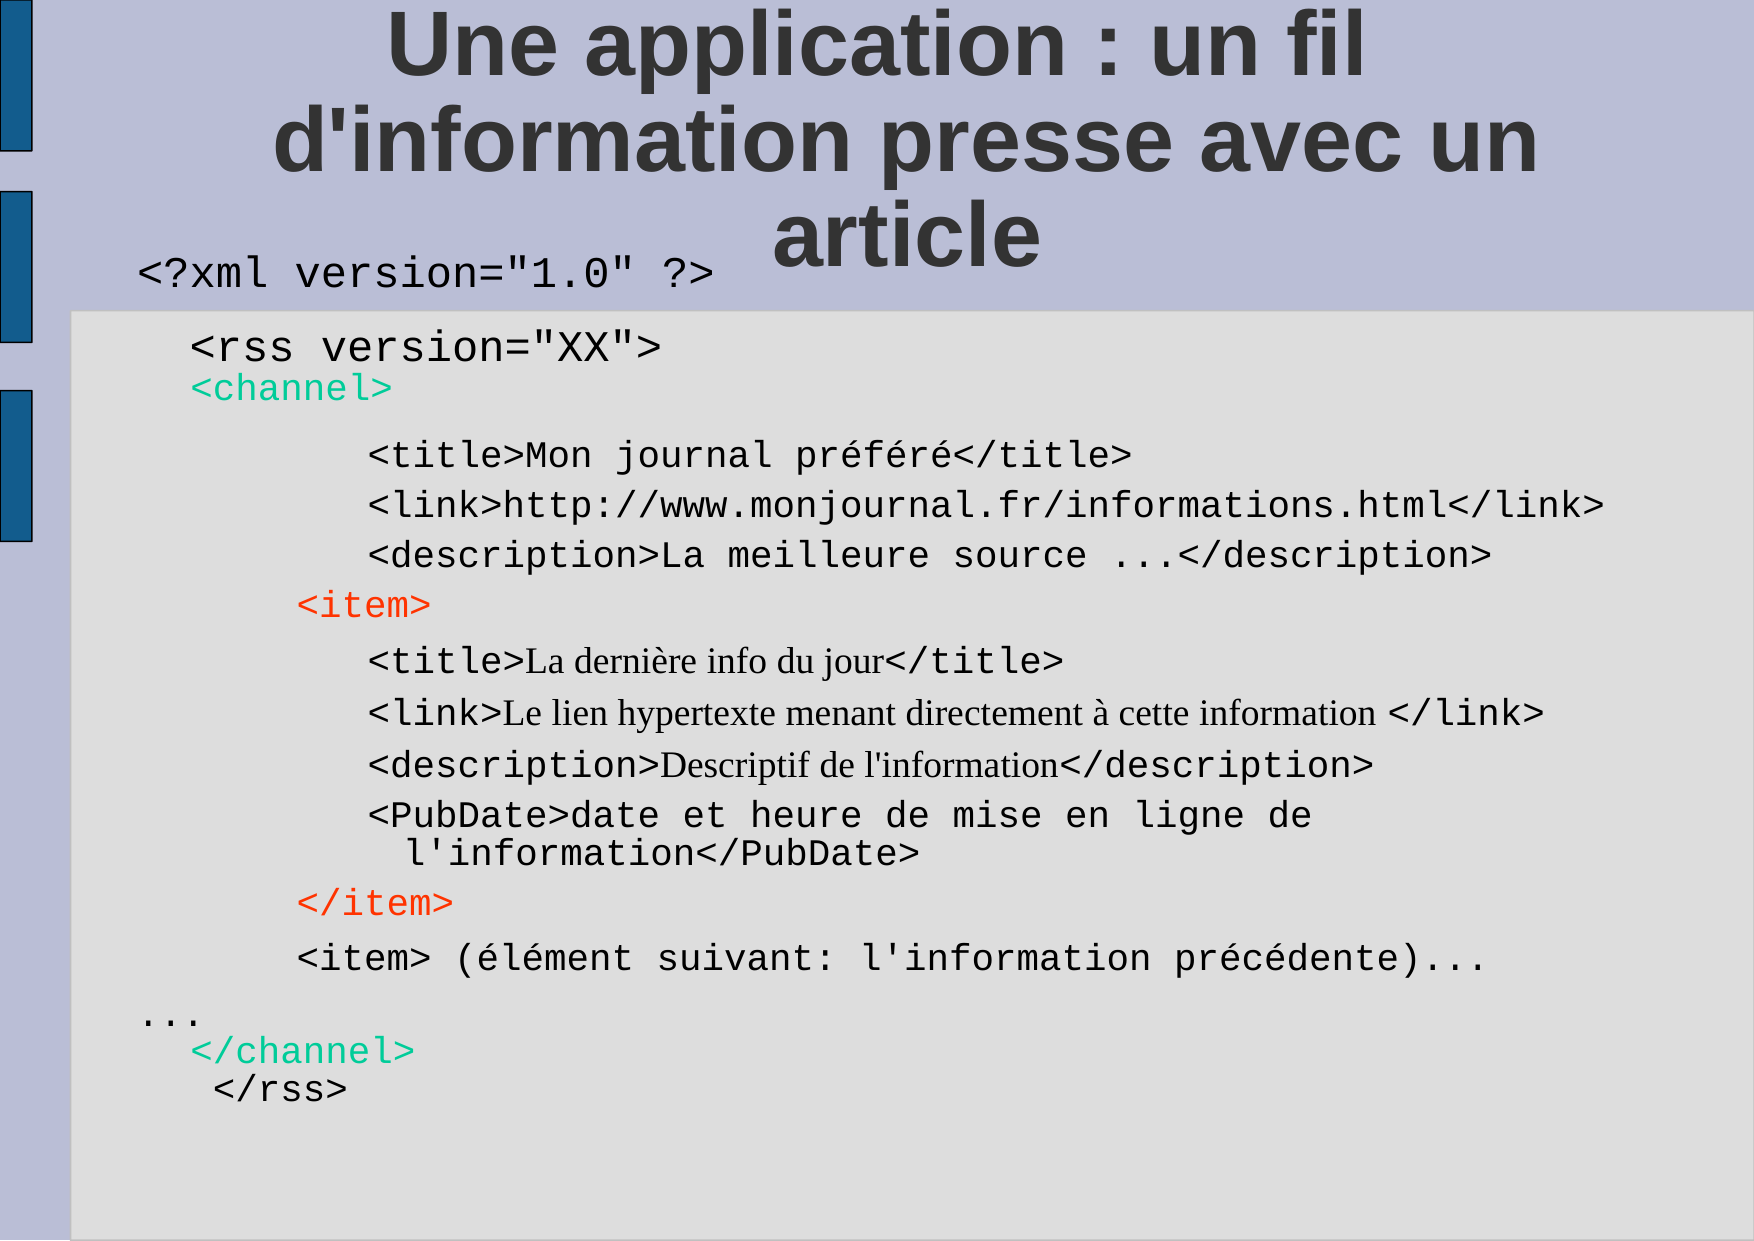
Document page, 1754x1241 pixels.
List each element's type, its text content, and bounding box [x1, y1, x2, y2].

title Une application : un fil d'information presse avec un article [128, 0, 1627, 252]
list <?xml version="1.0" ?> <rss version="XX"> <channel> <title>Mon journal préféré</title> <link>http://www.monjournal.fr/informations.html</link> <description>La meilleure source ...</description> <item> <title>La dernière info du jour</title> <link>Le lien hypertexte menant directement à cette information </link> <description>Descriptif de l'information</description> <PubDate>date et heure de mise en ligne de l'information</PubDate> </item> <item> (élément suivant: l'information précédente)... ... </channel> </rss> [119, 252, 1654, 1144]
